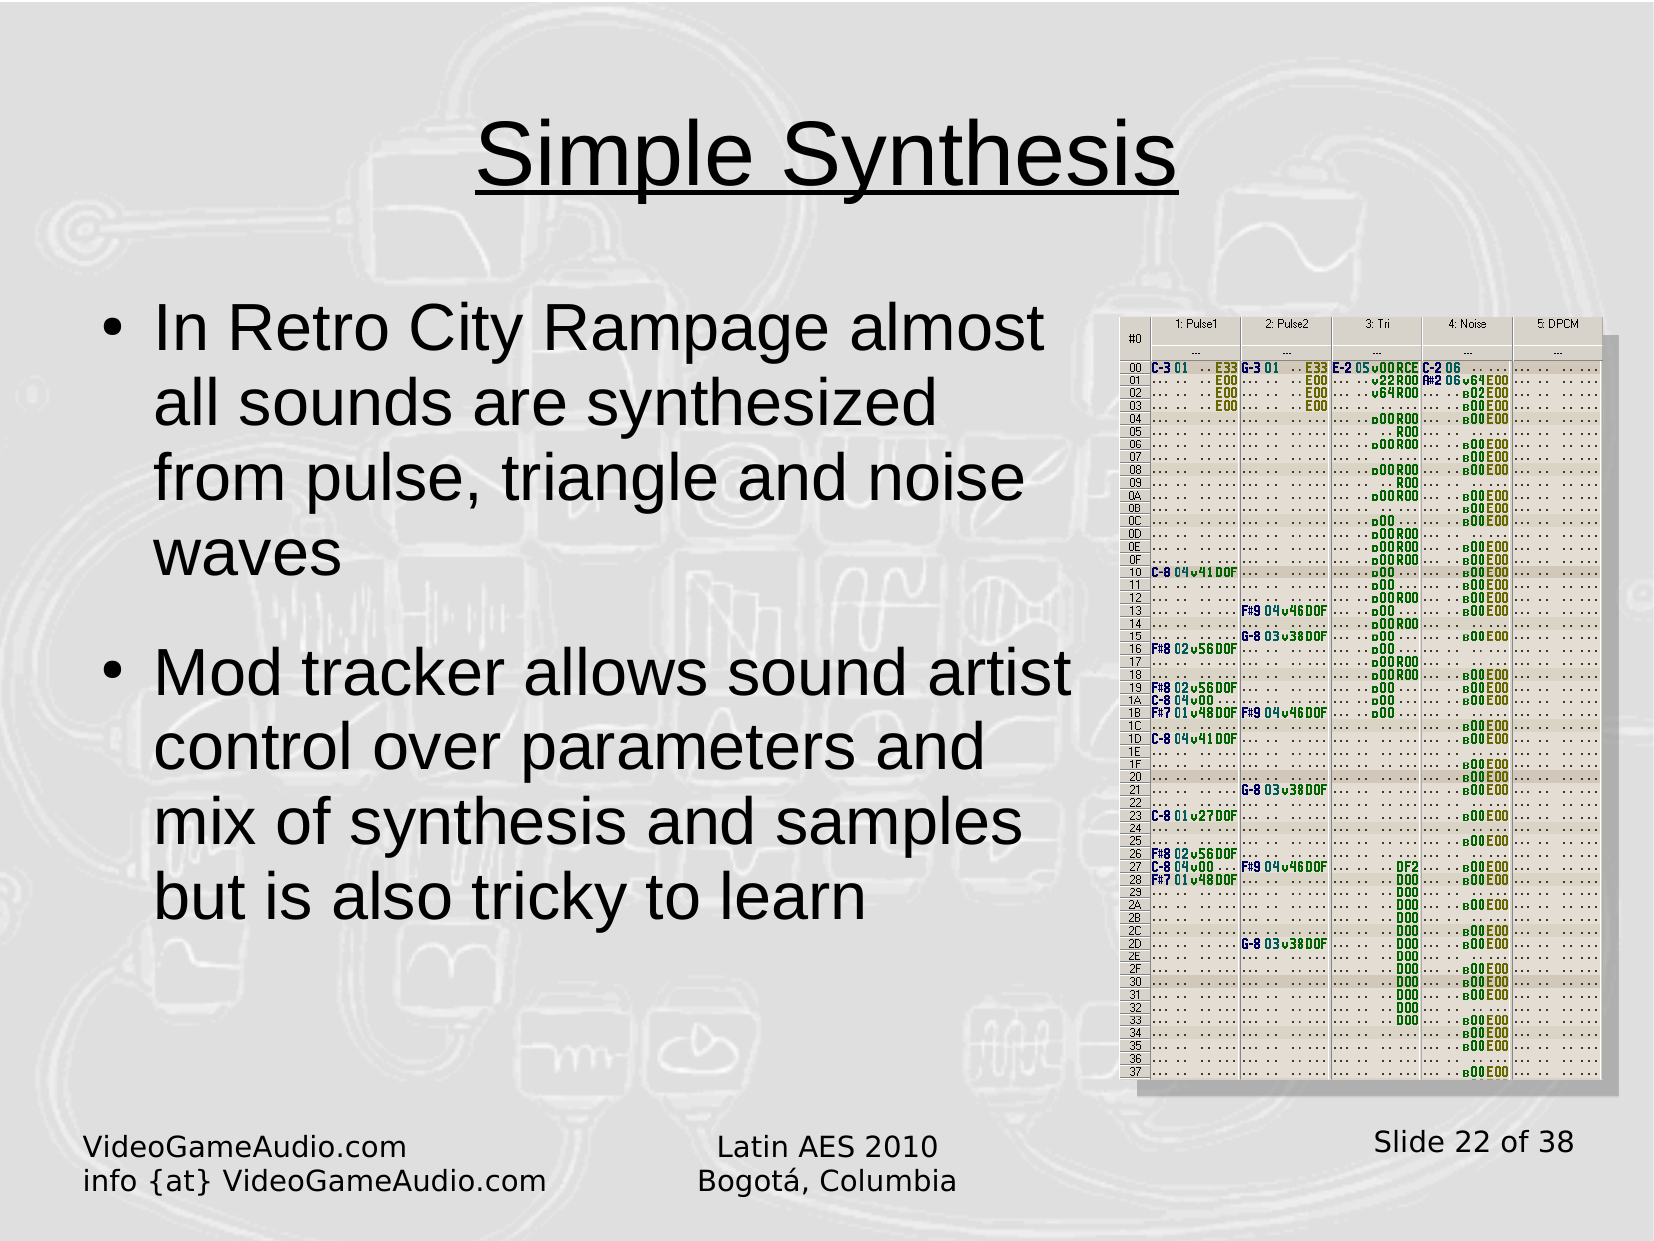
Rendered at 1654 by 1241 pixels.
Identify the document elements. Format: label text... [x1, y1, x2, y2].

list In Retro City Rampage almost all sounds are synthesized from pulse, triangle and noise waves Mod tracker allows sound artist control over parameters and mix of synthesis and samples but is also tricky to learn [82, 290, 1088, 1109]
title Simple Synthesis [82, 49, 1572, 257]
picture [0, 2, 1654, 1241]
